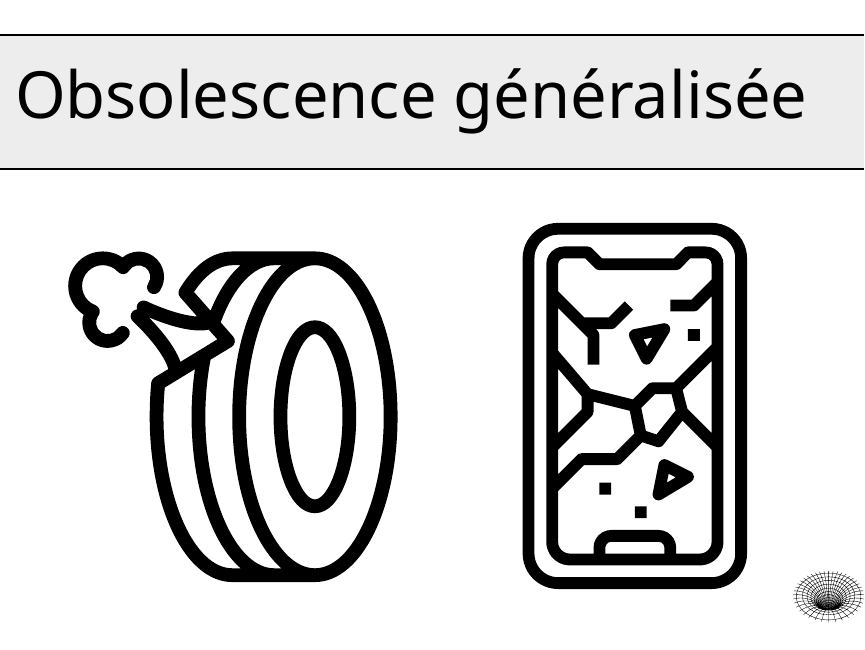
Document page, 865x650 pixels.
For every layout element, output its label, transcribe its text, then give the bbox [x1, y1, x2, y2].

picture [22, 206, 827, 650]
text_box [0, 161, 864, 169]
title Obsolescence généralisée [0, 34, 864, 161]
